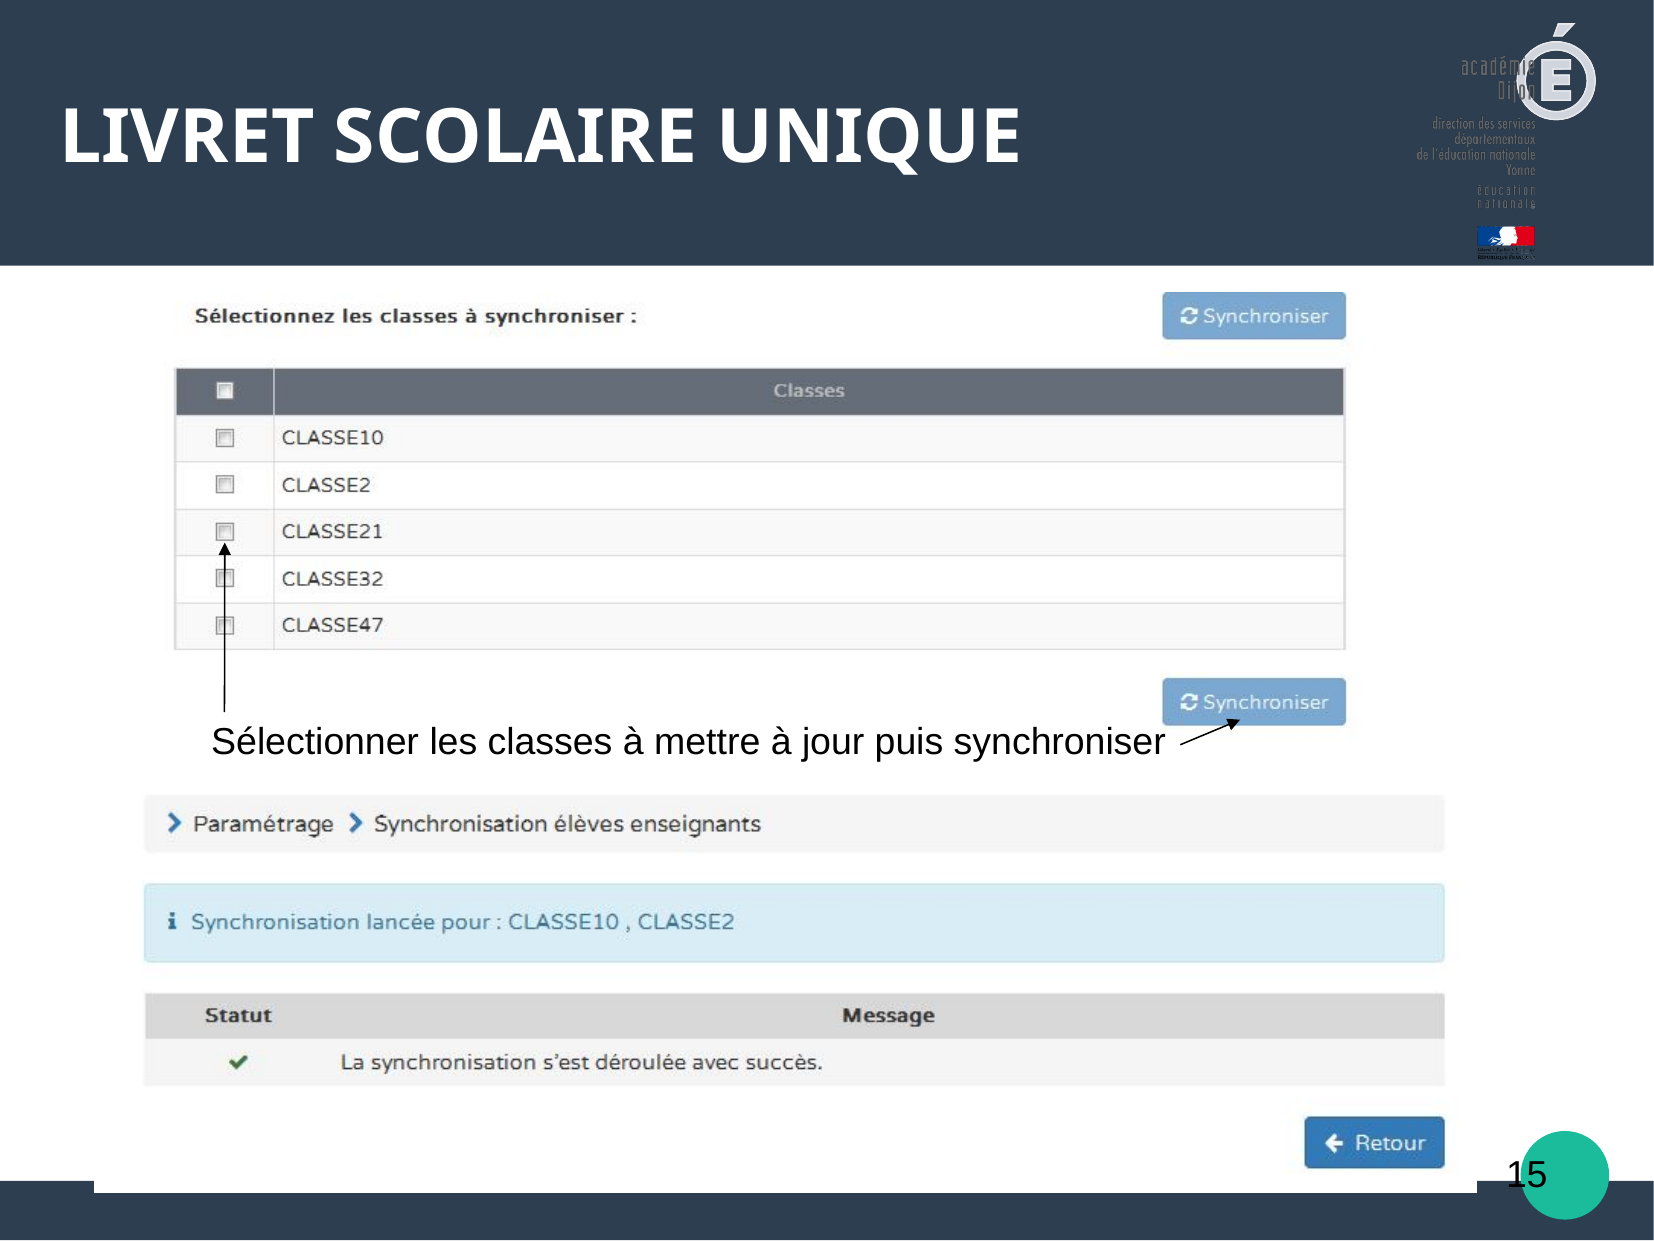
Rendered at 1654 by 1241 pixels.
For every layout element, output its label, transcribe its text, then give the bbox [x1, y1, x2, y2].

title LIVRET SCOLAIRE UNIQUE [59, 49, 1595, 207]
text_box Sélectionner les classes à mettre à jour puis synchroniser [196, 710, 1181, 768]
picture [1417, 23, 1596, 260]
picture [94, 783, 1477, 1193]
picture [153, 292, 1370, 745]
